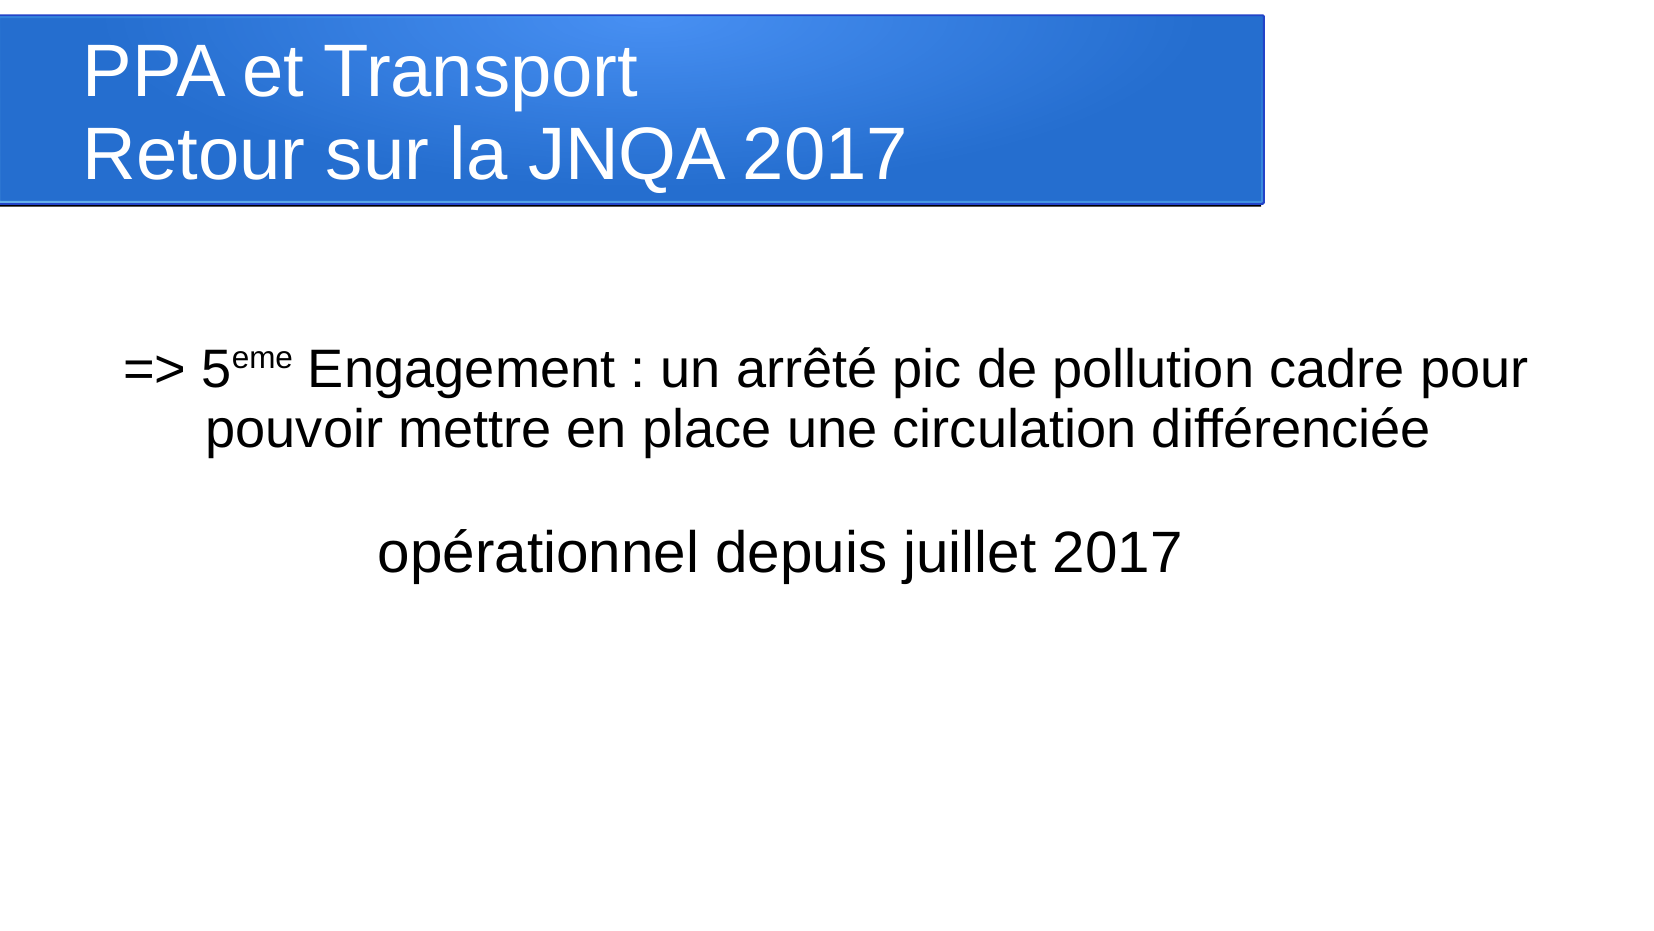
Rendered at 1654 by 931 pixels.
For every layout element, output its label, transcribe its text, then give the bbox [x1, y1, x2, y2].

title PPA et Transport Retour sur la JNQA 2017 [82, 29, 1235, 196]
text_box => 5eme Engagement : un arrêté pic de pollution cadre pour pouvoir mettre en place une circulation différenciée opérationnel depuis juillet 2017 [82, 224, 1571, 764]
